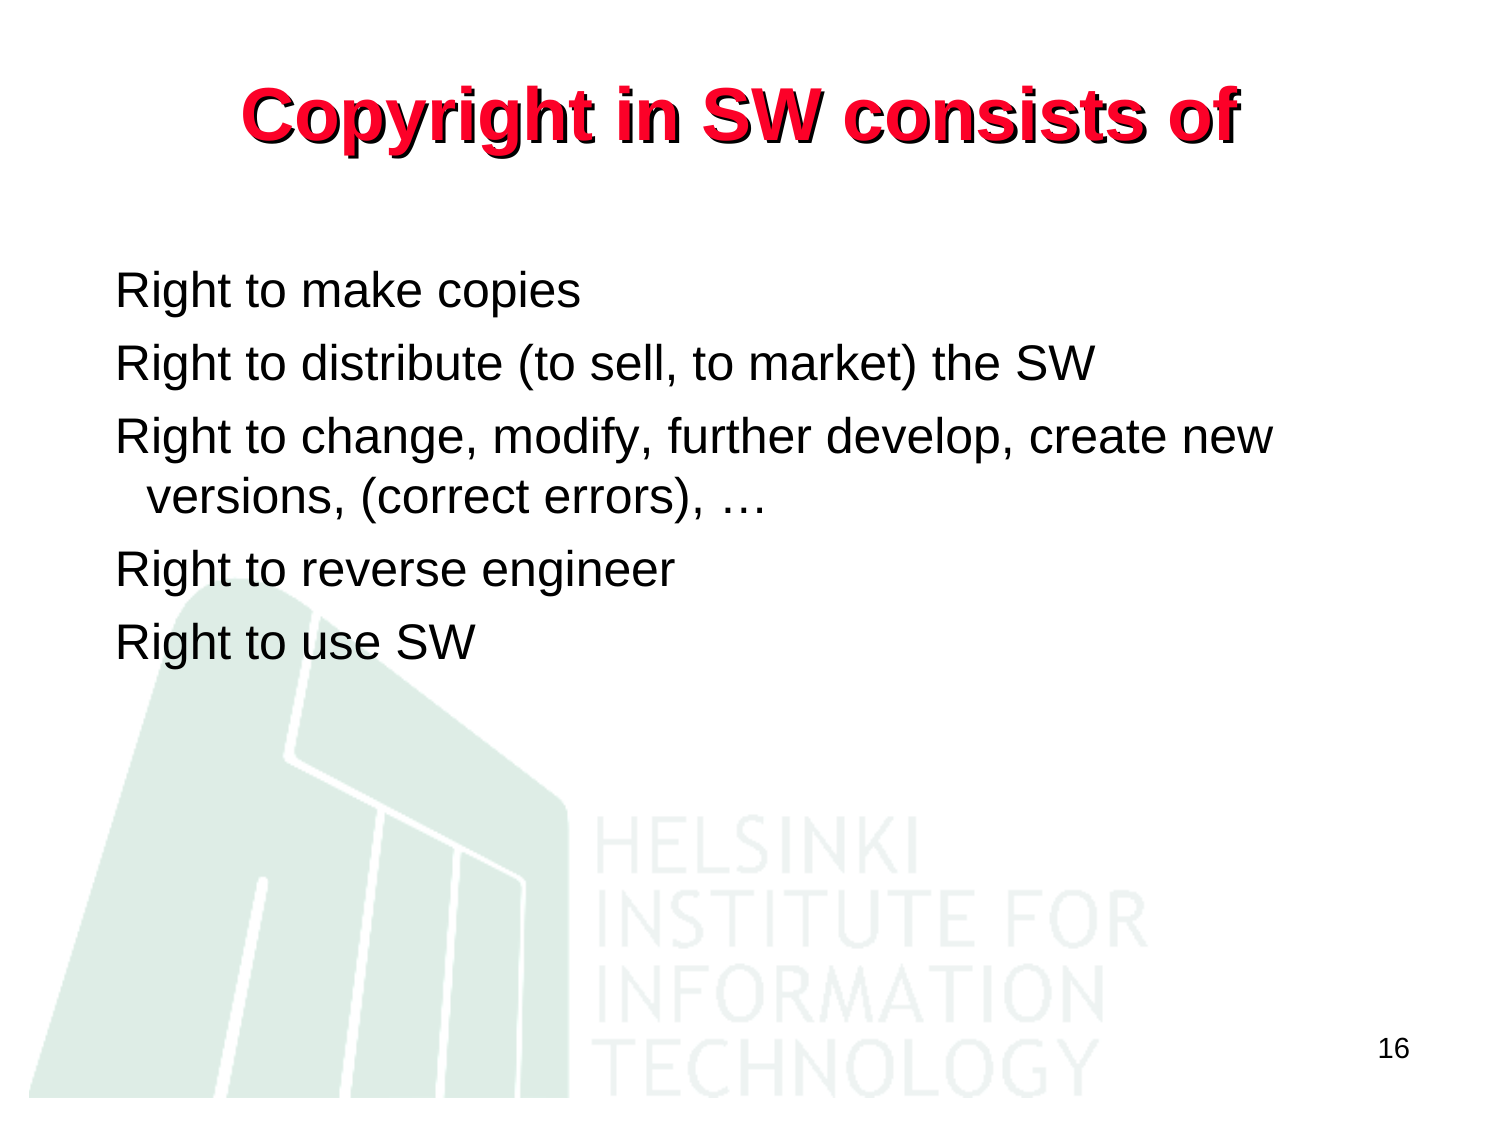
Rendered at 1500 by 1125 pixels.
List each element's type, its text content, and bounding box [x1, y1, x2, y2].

title Copyright in SW consists of [99, 61, 1401, 175]
list Right to make copies Right to distribute (to sell, to market) the SW Right to change, modify, further develop, create new versions, (correct errors), … Right to reverse engineer Right to use SW [99, 249, 1401, 1051]
